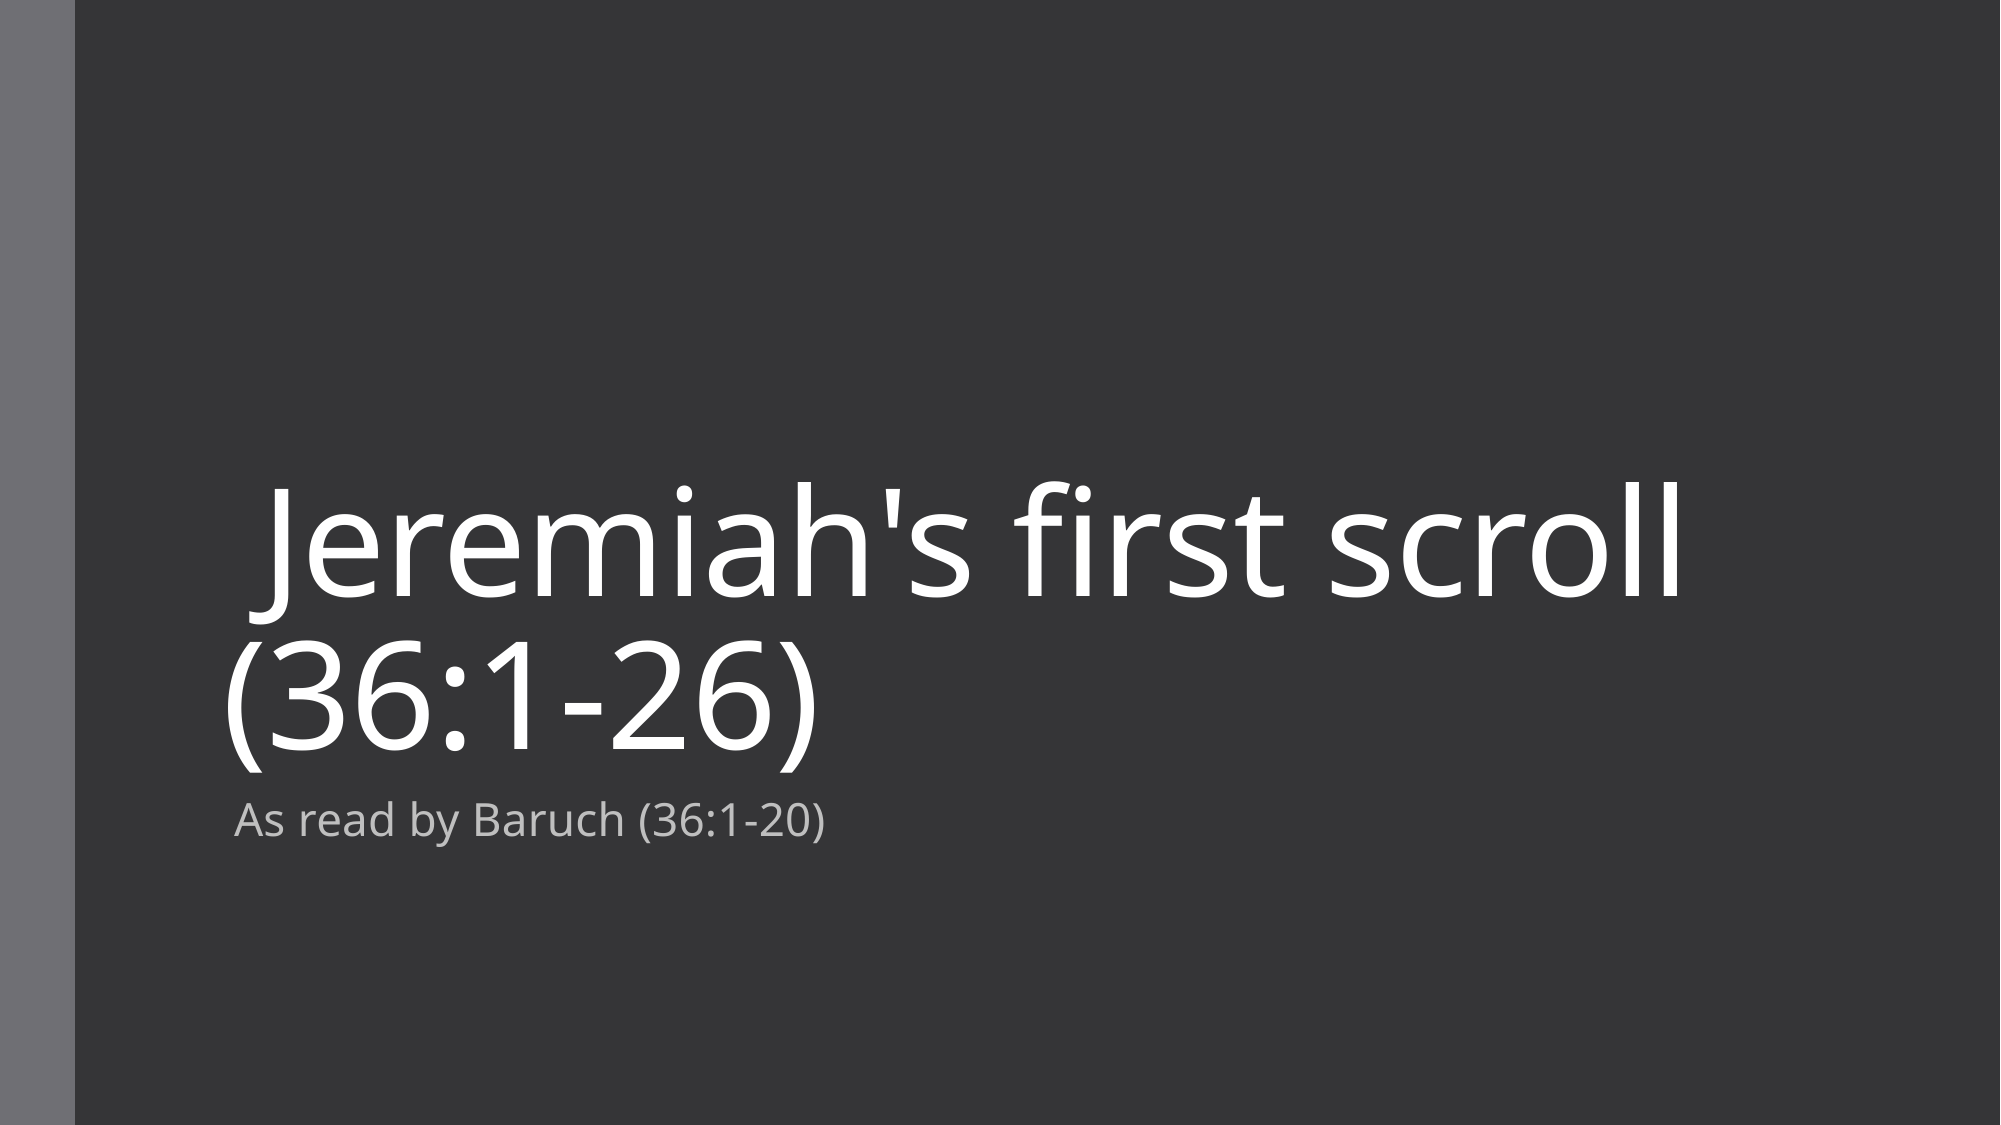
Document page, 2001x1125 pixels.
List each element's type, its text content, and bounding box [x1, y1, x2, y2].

title Jeremiah's first scroll (36:1-26) [206, 124, 1752, 787]
subtitle As read by Baruch (36:1-20) [206, 787, 1752, 1066]
